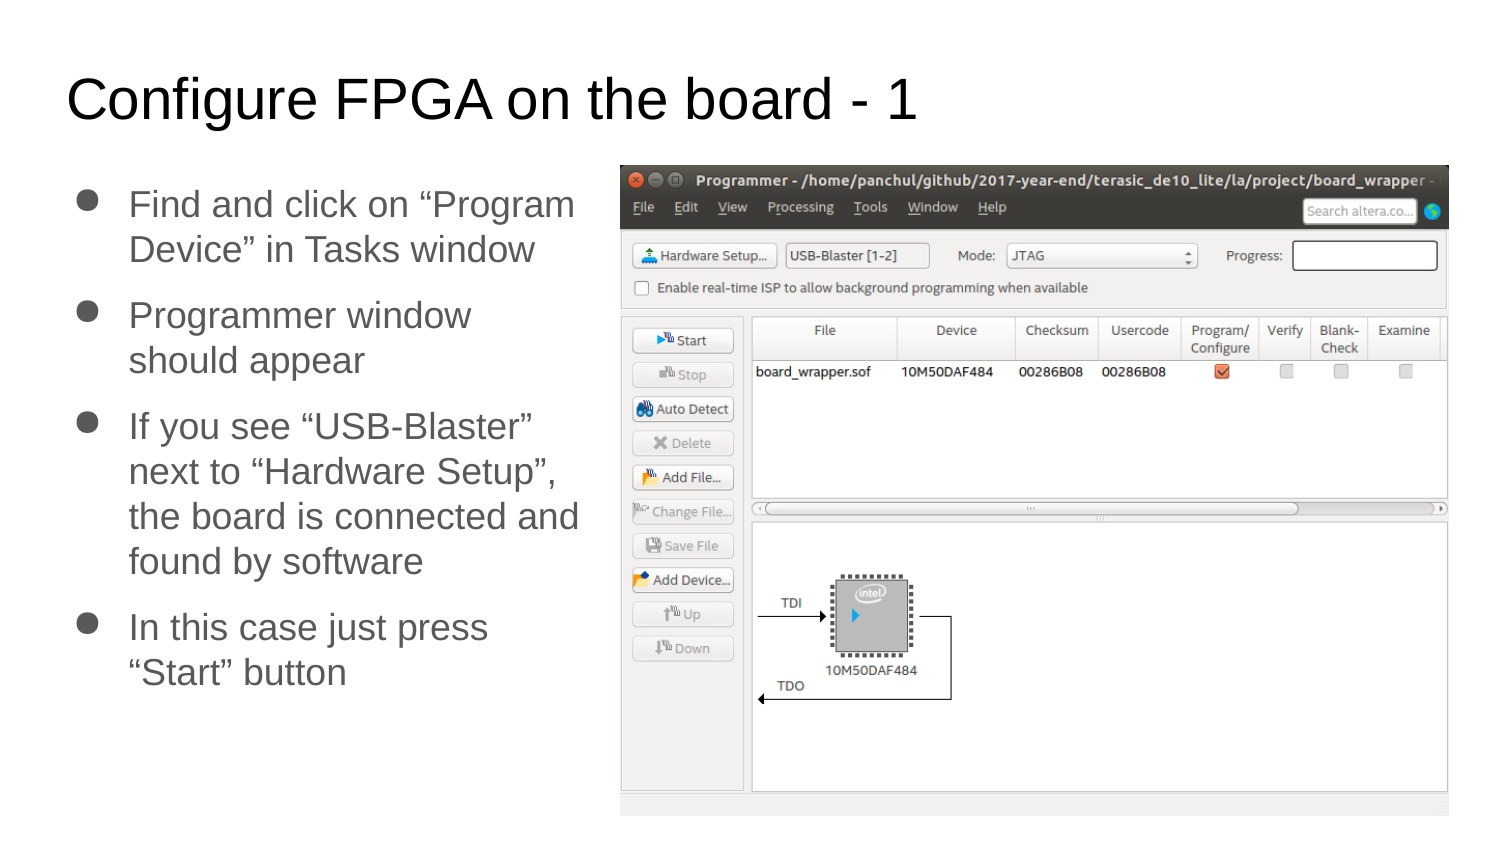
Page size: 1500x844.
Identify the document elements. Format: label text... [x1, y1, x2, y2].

title Configure FPGA on the board - 1 [51, 46, 1449, 141]
picture [620, 165, 1449, 816]
list Find and click on “Program Device” in Tasks window Programmer window should appear If you see “USB-Blaster” next to “Hardware Setup”, the board is connected and found by software In this case just press “Start” button [38, 165, 600, 816]
